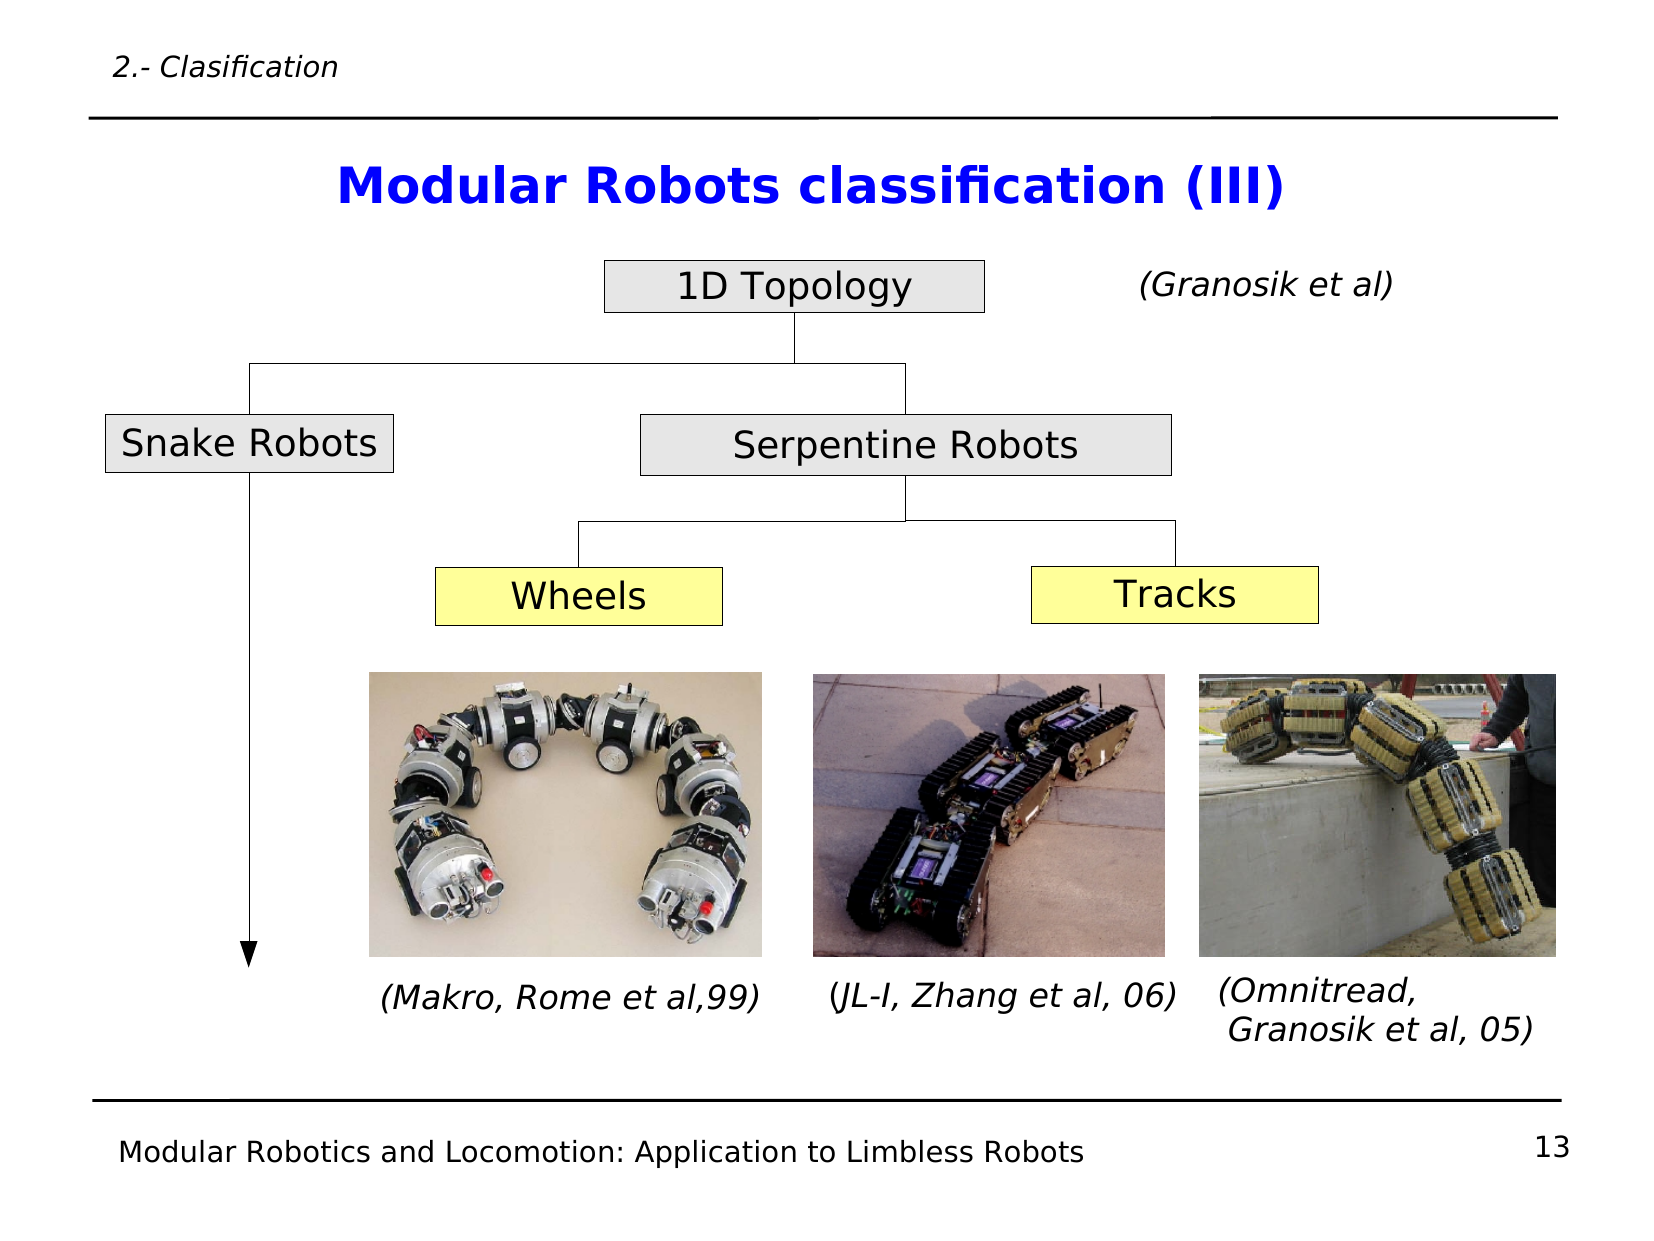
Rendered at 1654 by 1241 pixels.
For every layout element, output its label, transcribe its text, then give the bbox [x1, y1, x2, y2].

text_box Modular Robotics and Locomotion: Application to Limbless Robots [103, 1127, 1101, 1177]
picture [369, 672, 762, 957]
text_box (Granosik et al) [1123, 258, 1406, 313]
text_box Tracks [1031, 566, 1319, 624]
text_box (JL-I, Zhang et al, 06) [813, 969, 1187, 1023]
text_box (Omnitread, Granosik et al, 05) [1202, 964, 1544, 1057]
picture [1199, 674, 1556, 957]
text_box 1D Topology [604, 260, 985, 313]
text_box Snake Robots [105, 414, 394, 473]
text_box Wheels [435, 567, 723, 626]
text_box (Makro, Rome et al,99) [364, 971, 770, 1025]
text_box 2.- Clasification [97, 42, 354, 93]
text_box Serpentine Robots [640, 414, 1172, 476]
picture [813, 674, 1165, 957]
text_box Modular Robots classification (III) [321, 149, 1285, 223]
